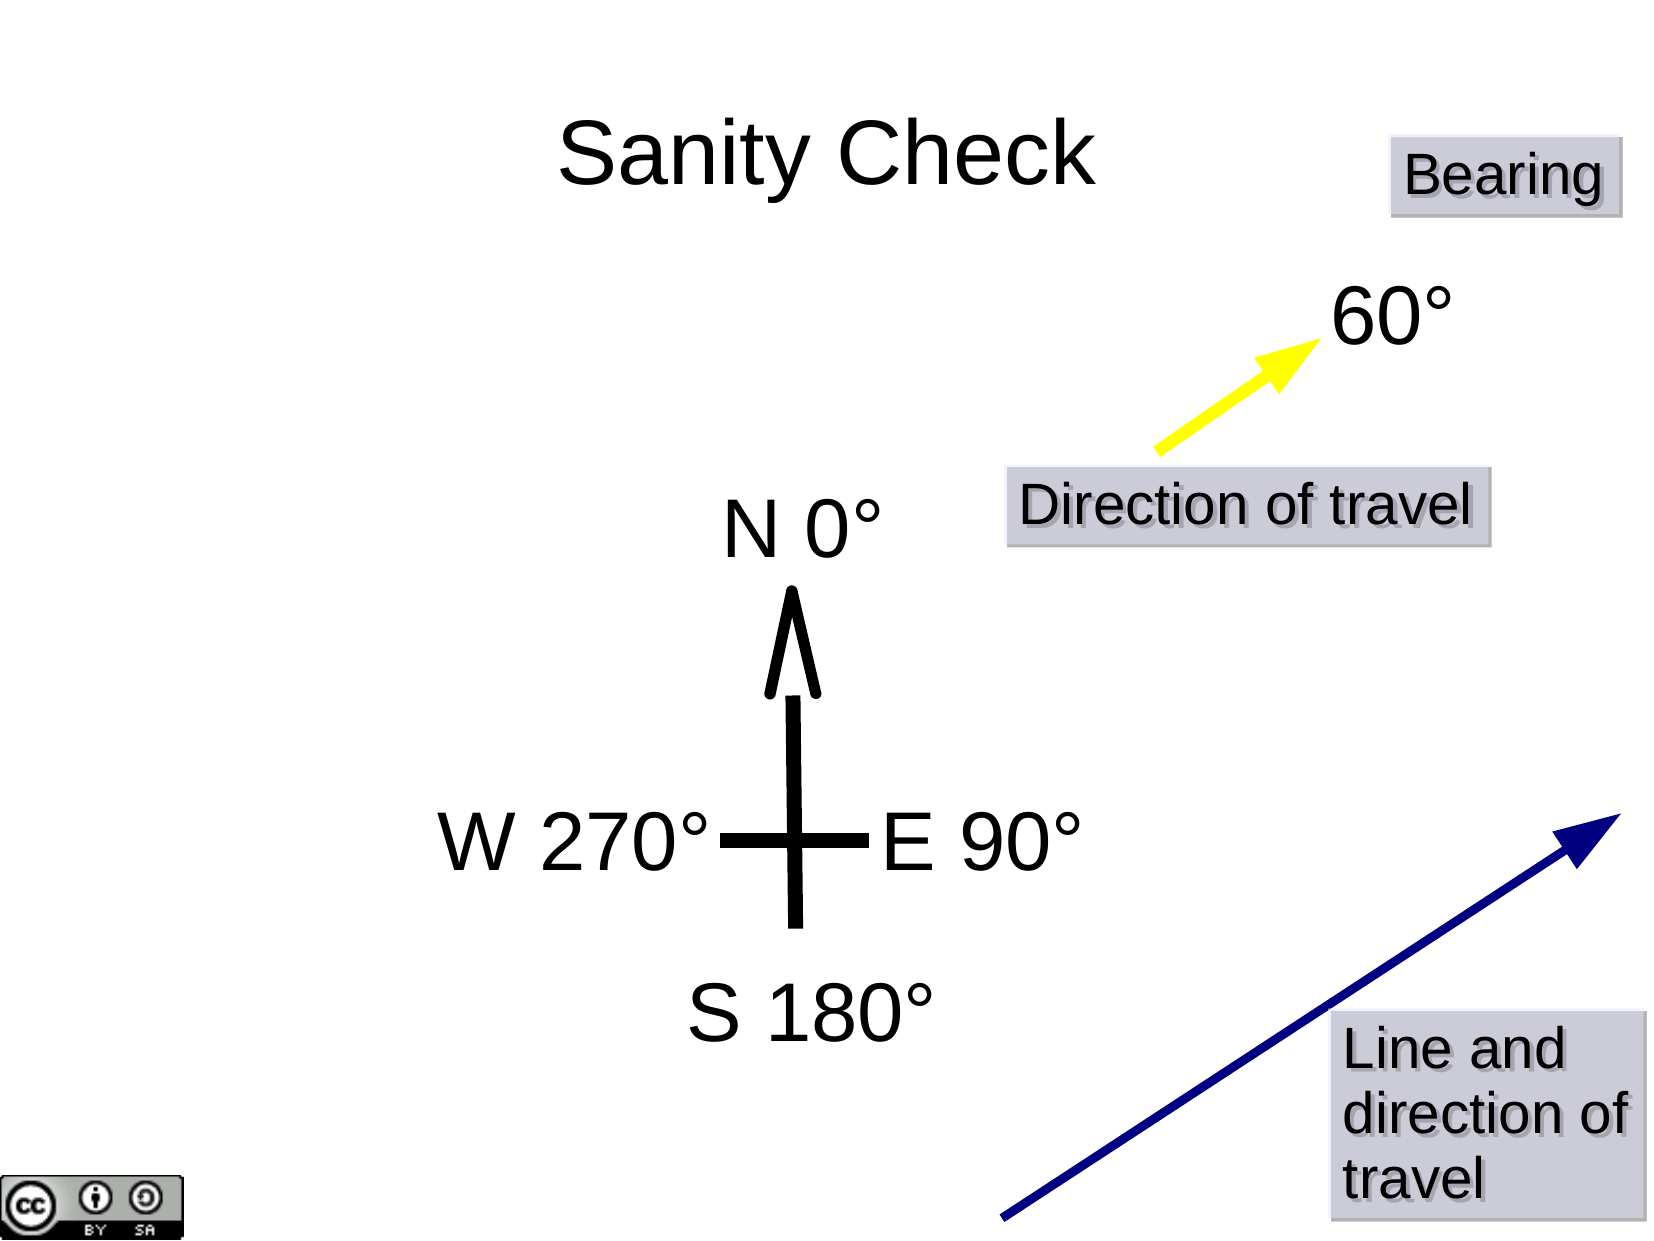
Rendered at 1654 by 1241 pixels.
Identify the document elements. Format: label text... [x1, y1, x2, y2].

text_box Line and direction of travel [1328, 1008, 1644, 1219]
text_box W 270° [422, 787, 749, 896]
picture [0, 1175, 184, 1241]
text_box Direction of travel [1004, 464, 1489, 545]
text_box E 90° [865, 787, 1118, 896]
text_box S 180° [671, 958, 973, 1068]
text_box 60° [1315, 261, 1556, 370]
text_box N 0° [683, 474, 924, 583]
text_box Bearing [1571, 134, 1620, 215]
title Sanity Check [82, 49, 1571, 257]
